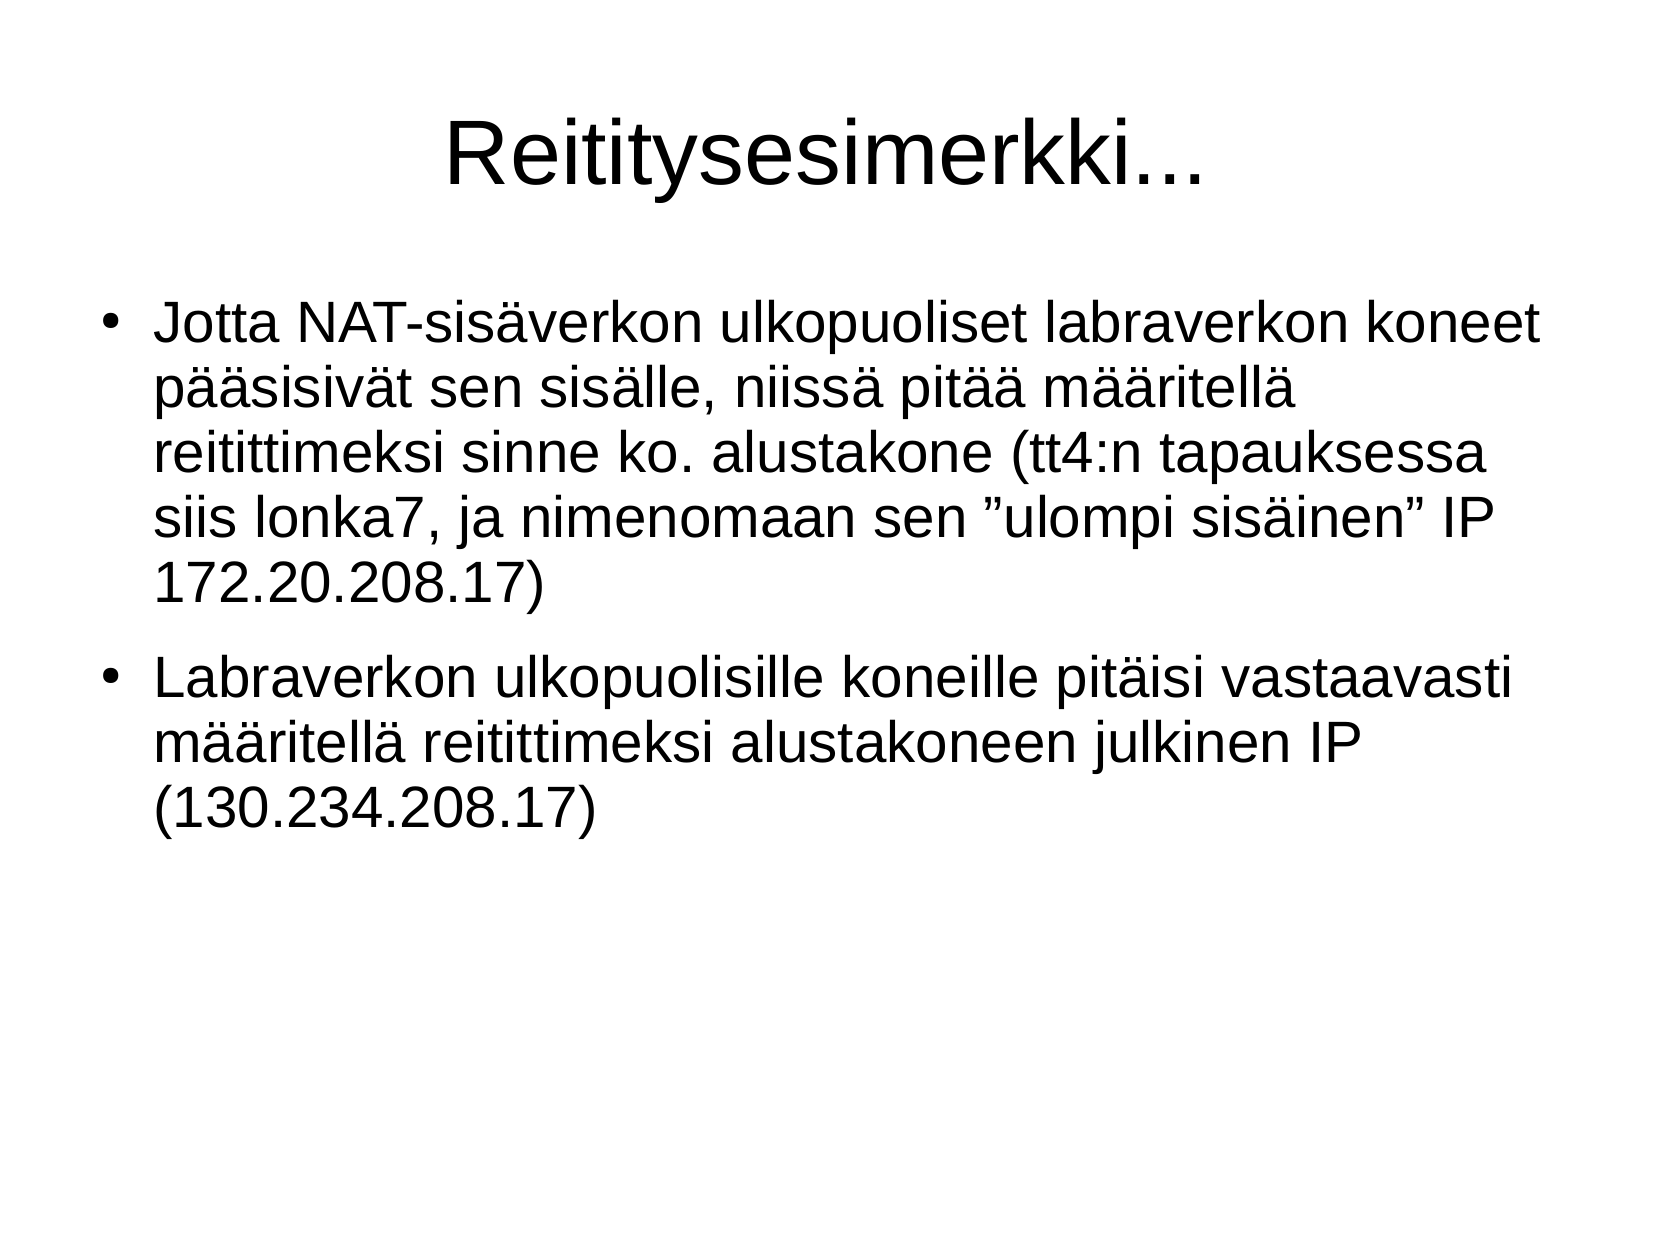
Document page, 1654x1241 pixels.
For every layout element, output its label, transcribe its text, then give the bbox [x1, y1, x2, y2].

list Jotta NAT-sisäverkon ulkopuoliset labraverkon koneet pääsisivät sen sisälle, niissä pitää määritellä reitittimeksi sinne ko. alustakone (tt4:n tapauksessa siis lonka7, ja nimenomaan sen ”ulompi sisäinen” IP 172.20.208.17) Labraverkon ulkopuolisille koneille pitäisi vastaavasti määritellä reitittimeksi alustakoneen julkinen IP (130.234.208.17) [82, 290, 1571, 1010]
title Reititysesimerkki... [82, 49, 1571, 257]
